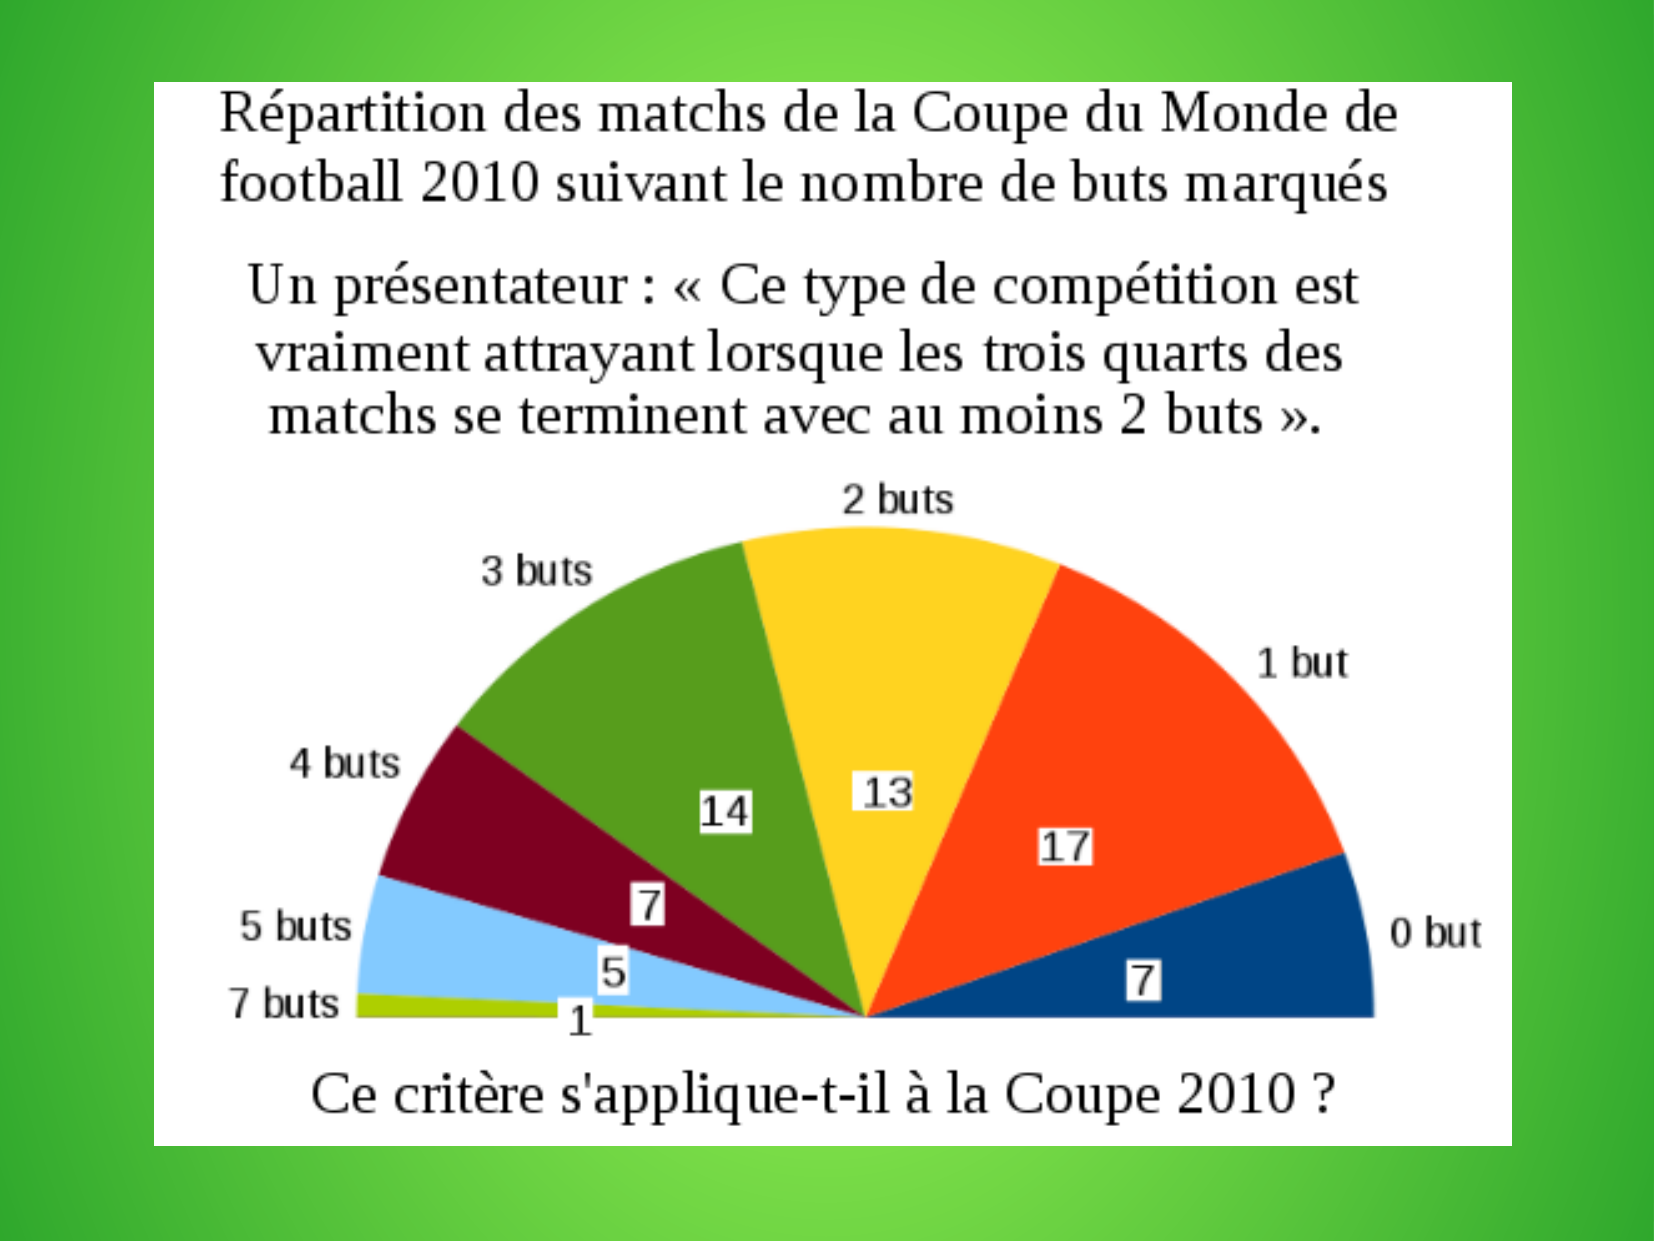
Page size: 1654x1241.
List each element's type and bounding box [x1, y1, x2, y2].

picture [154, 82, 1512, 1146]
